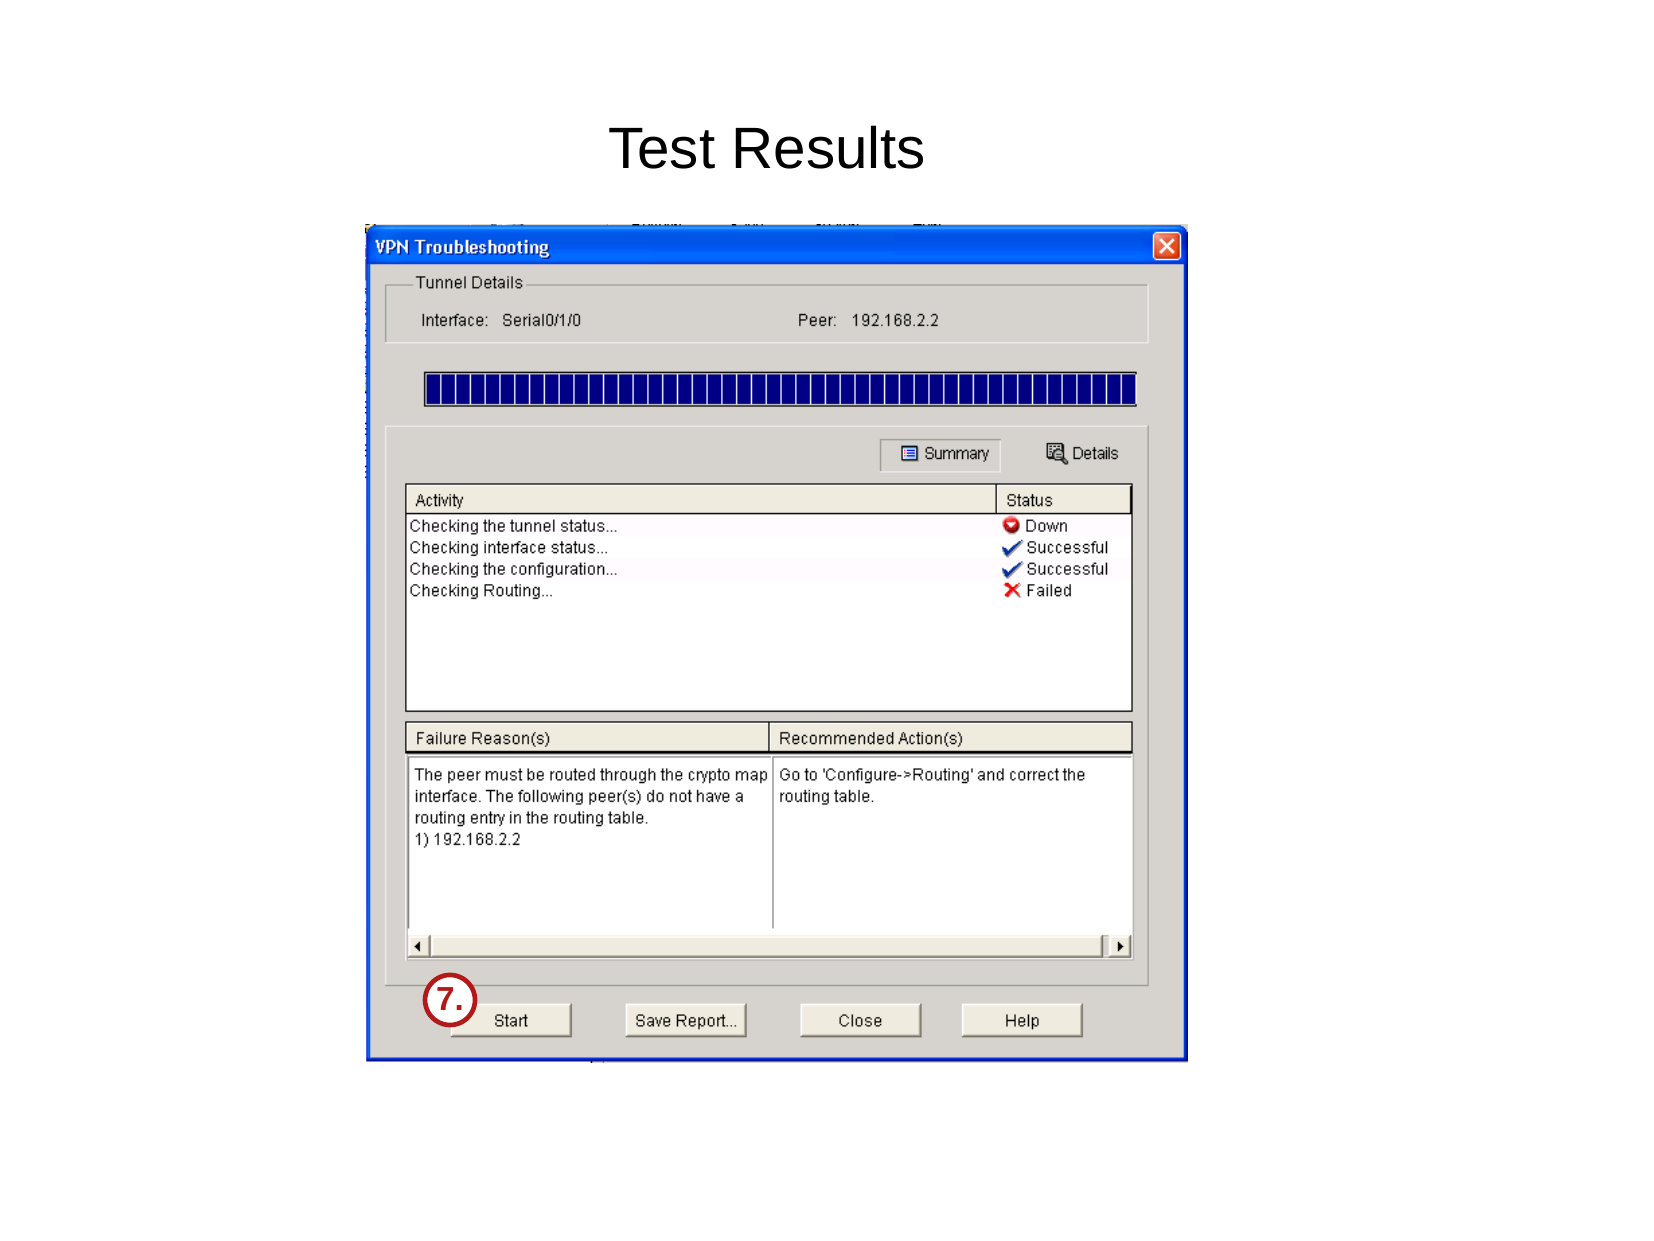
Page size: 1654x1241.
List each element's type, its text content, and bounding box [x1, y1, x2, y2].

text_box 7. [425, 974, 476, 1026]
picture [365, 224, 1188, 1063]
title Test Results [107, 49, 1444, 188]
